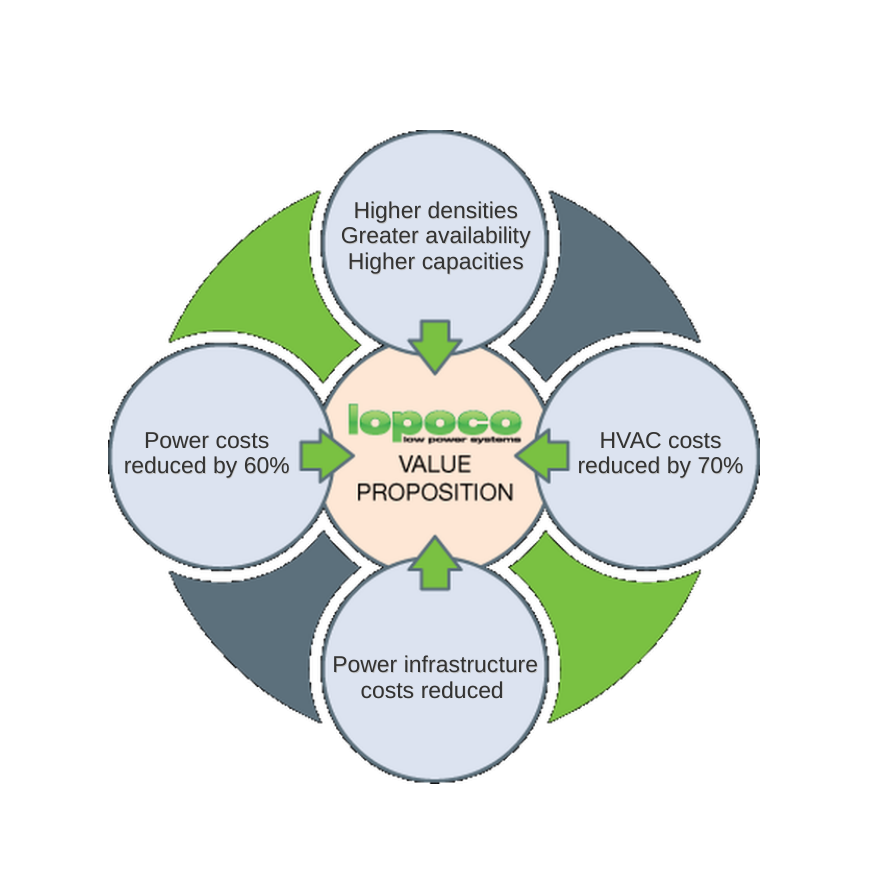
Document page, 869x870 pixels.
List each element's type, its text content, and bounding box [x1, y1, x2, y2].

text_box Power infrastructure costs reduced [298, 644, 573, 712]
text_box HVAC costs reduced by 70% [551, 420, 770, 487]
text_box Higher densities Greater availability Higher capacities [280, 190, 592, 289]
picture [108, 130, 760, 784]
text_box Power costs reduced by 60% [98, 420, 315, 487]
